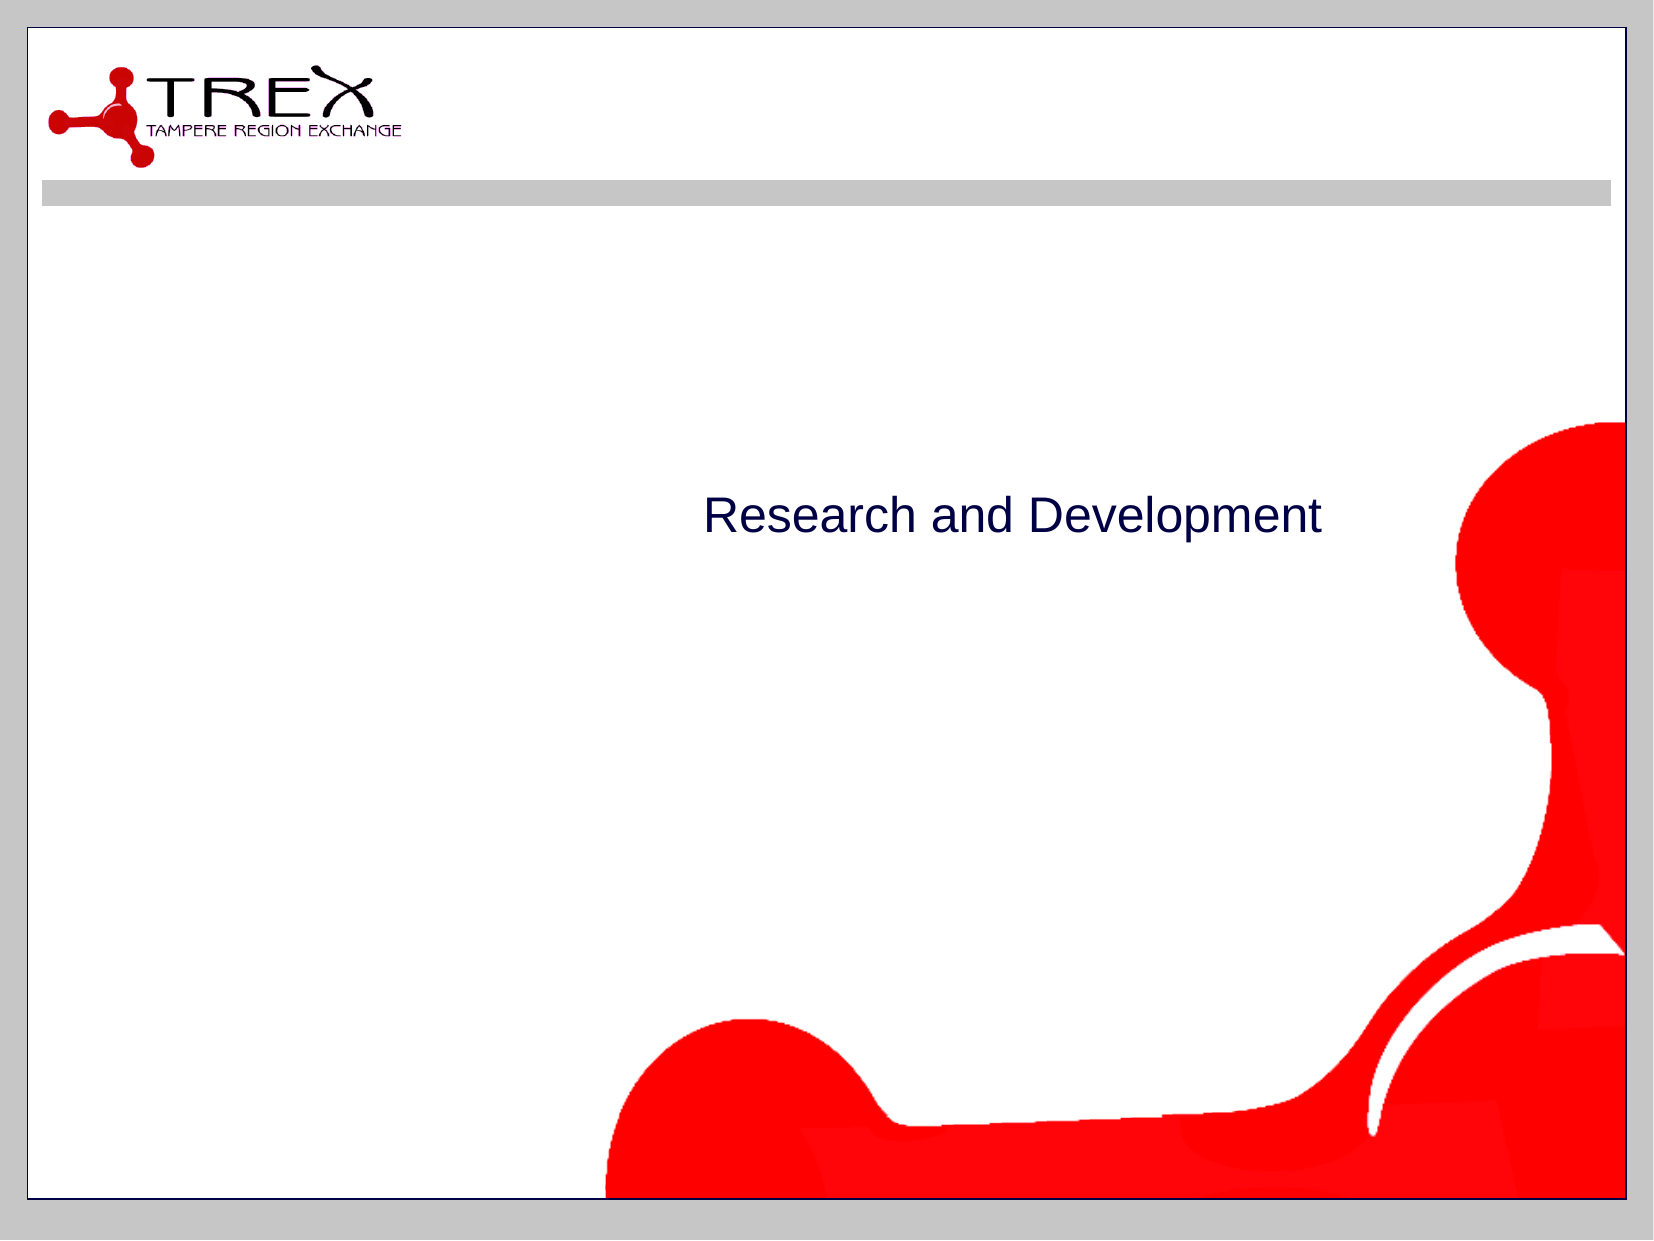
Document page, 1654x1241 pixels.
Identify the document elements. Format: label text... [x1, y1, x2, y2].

picture [41, 53, 413, 180]
subtitle Research and Development [413, 0, 1613, 1039]
